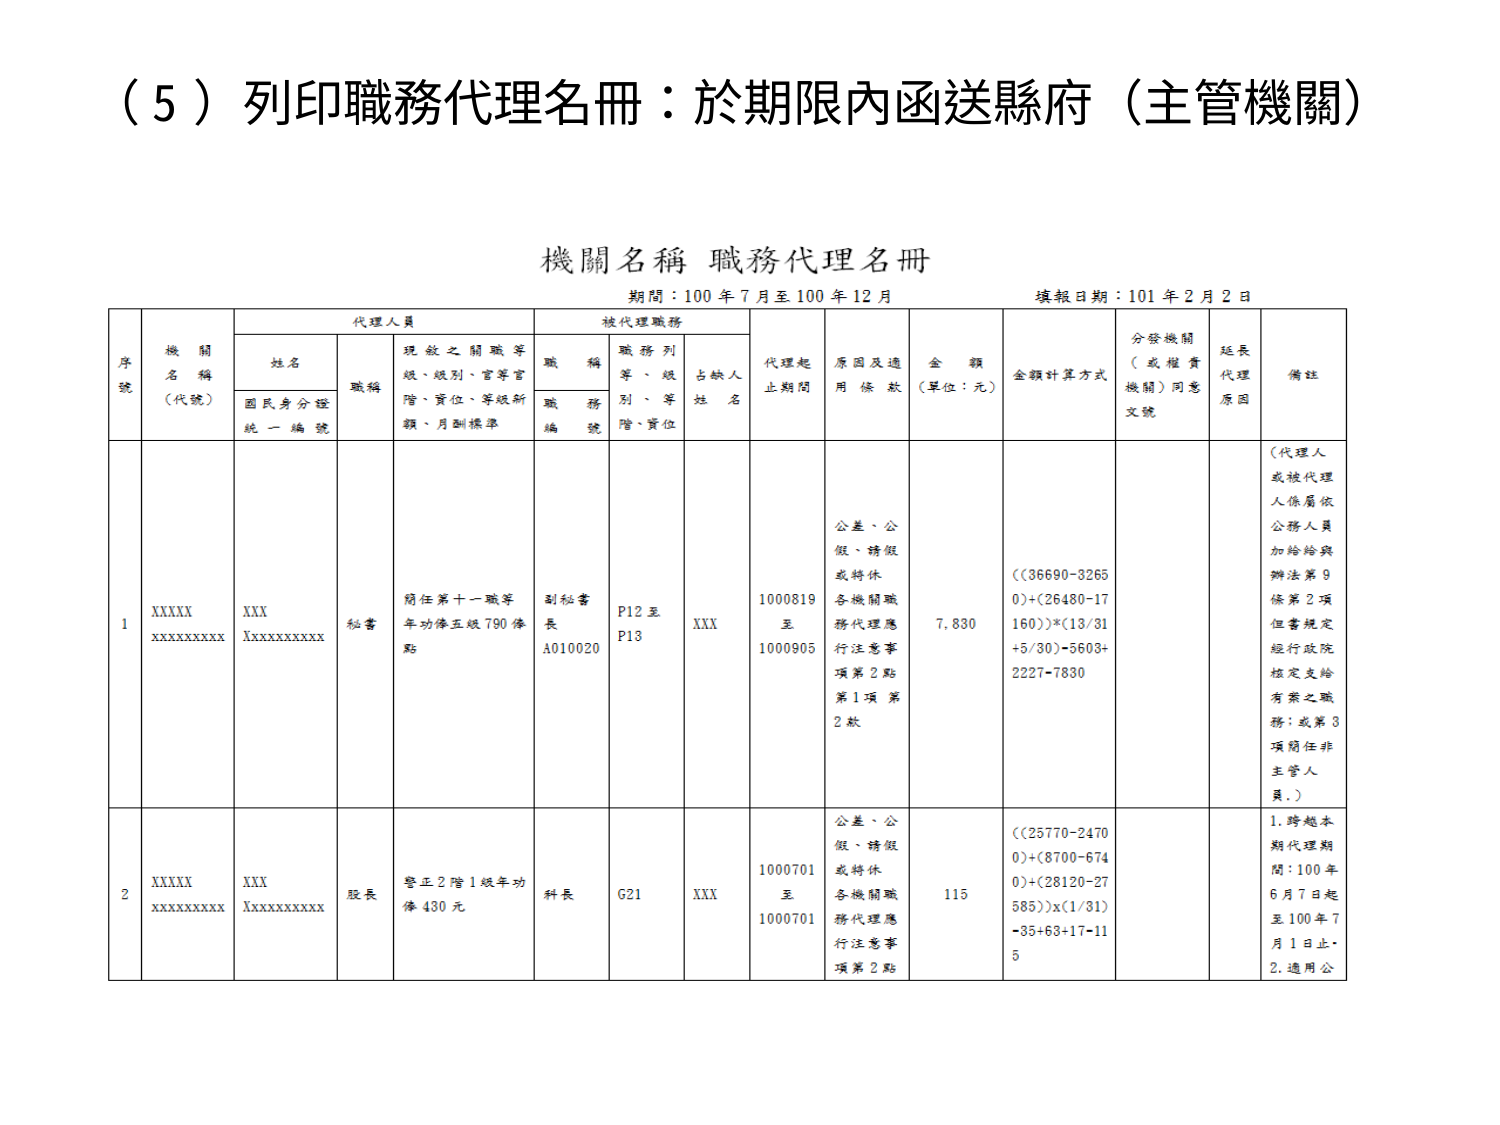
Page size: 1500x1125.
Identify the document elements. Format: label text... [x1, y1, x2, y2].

picture [100, 243, 1353, 986]
title （5）列印職務代理名冊：於期限內函送縣府（主管機關） [75, 54, 1426, 208]
